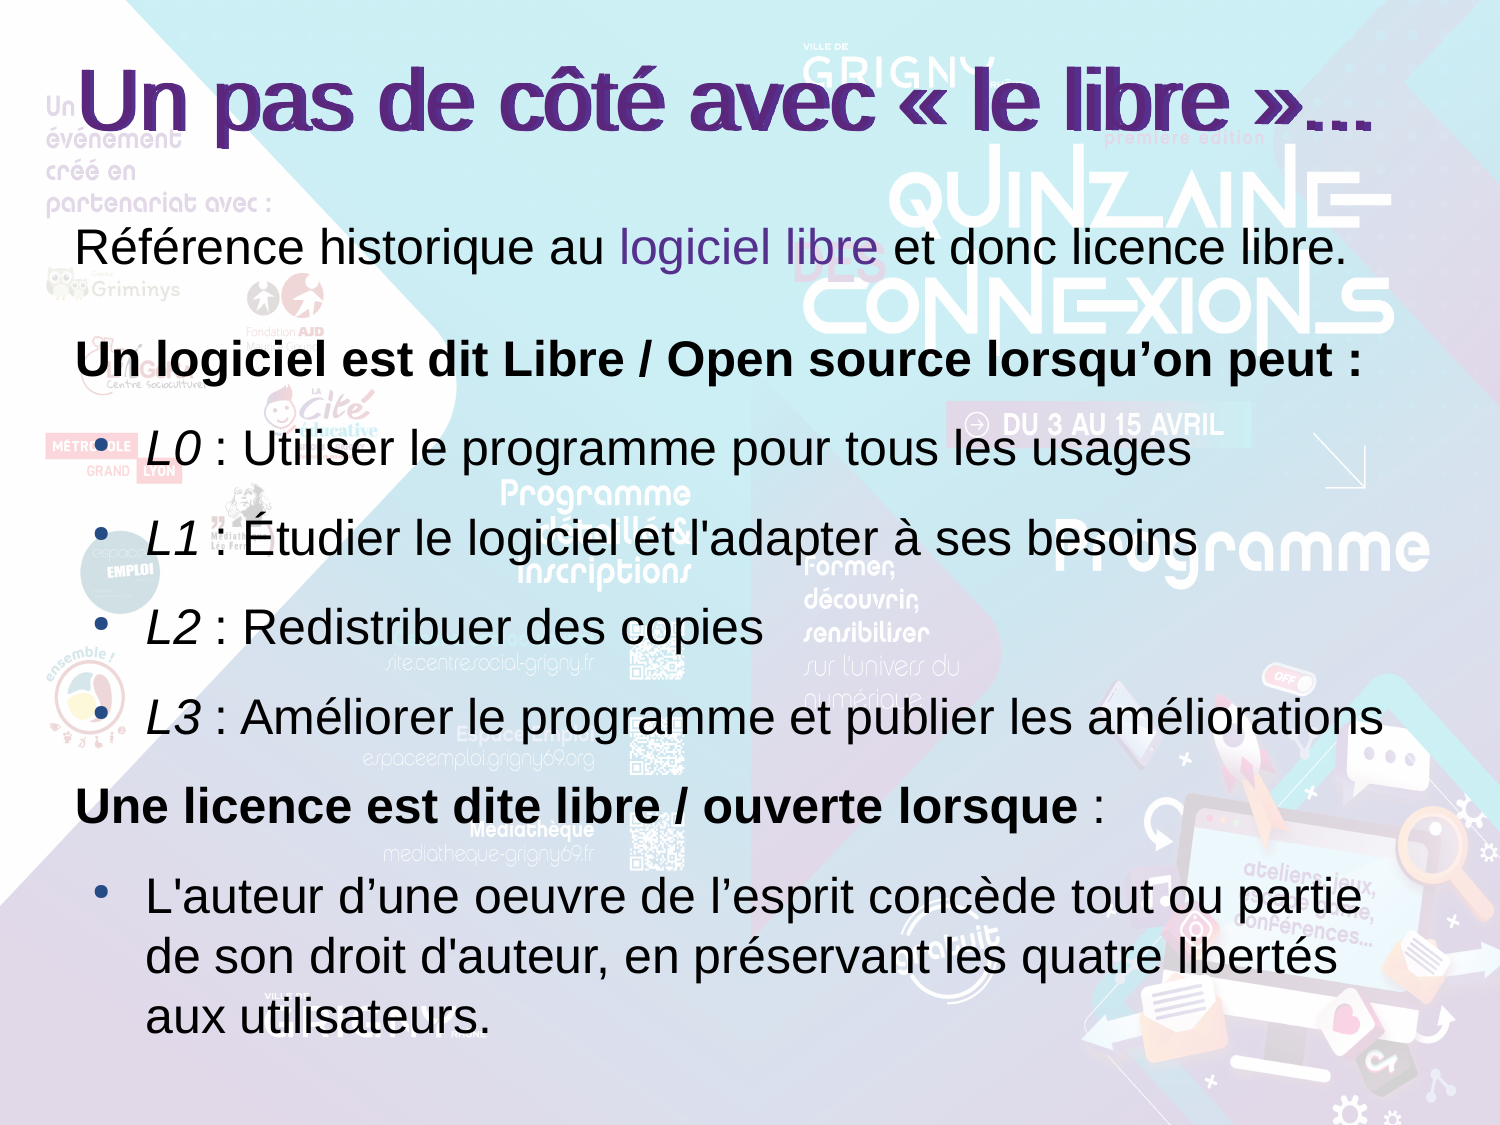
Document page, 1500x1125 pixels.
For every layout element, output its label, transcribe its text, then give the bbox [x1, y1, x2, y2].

title Un pas de côté avec « le libre »... [75, 29, 1438, 148]
list Référence historique au logiciel libre et donc licence libre. Un logiciel est dit Libre / Open source lorsqu’on peut : L0 : Utiliser le programme pour tous les usages L1 : Étudier le logiciel et l'adapter à ses besoins L2 : Redistribuer des copies L3 : Améliorer le programme et publier les améliorations Une licence est dite libre / ouverte lorsque : L'auteur d’une oeuvre de l’esprit concède tout ou partie de son droit d'auteur, en préservant les quatre libertés aux utilisateurs. [74, 214, 1417, 909]
